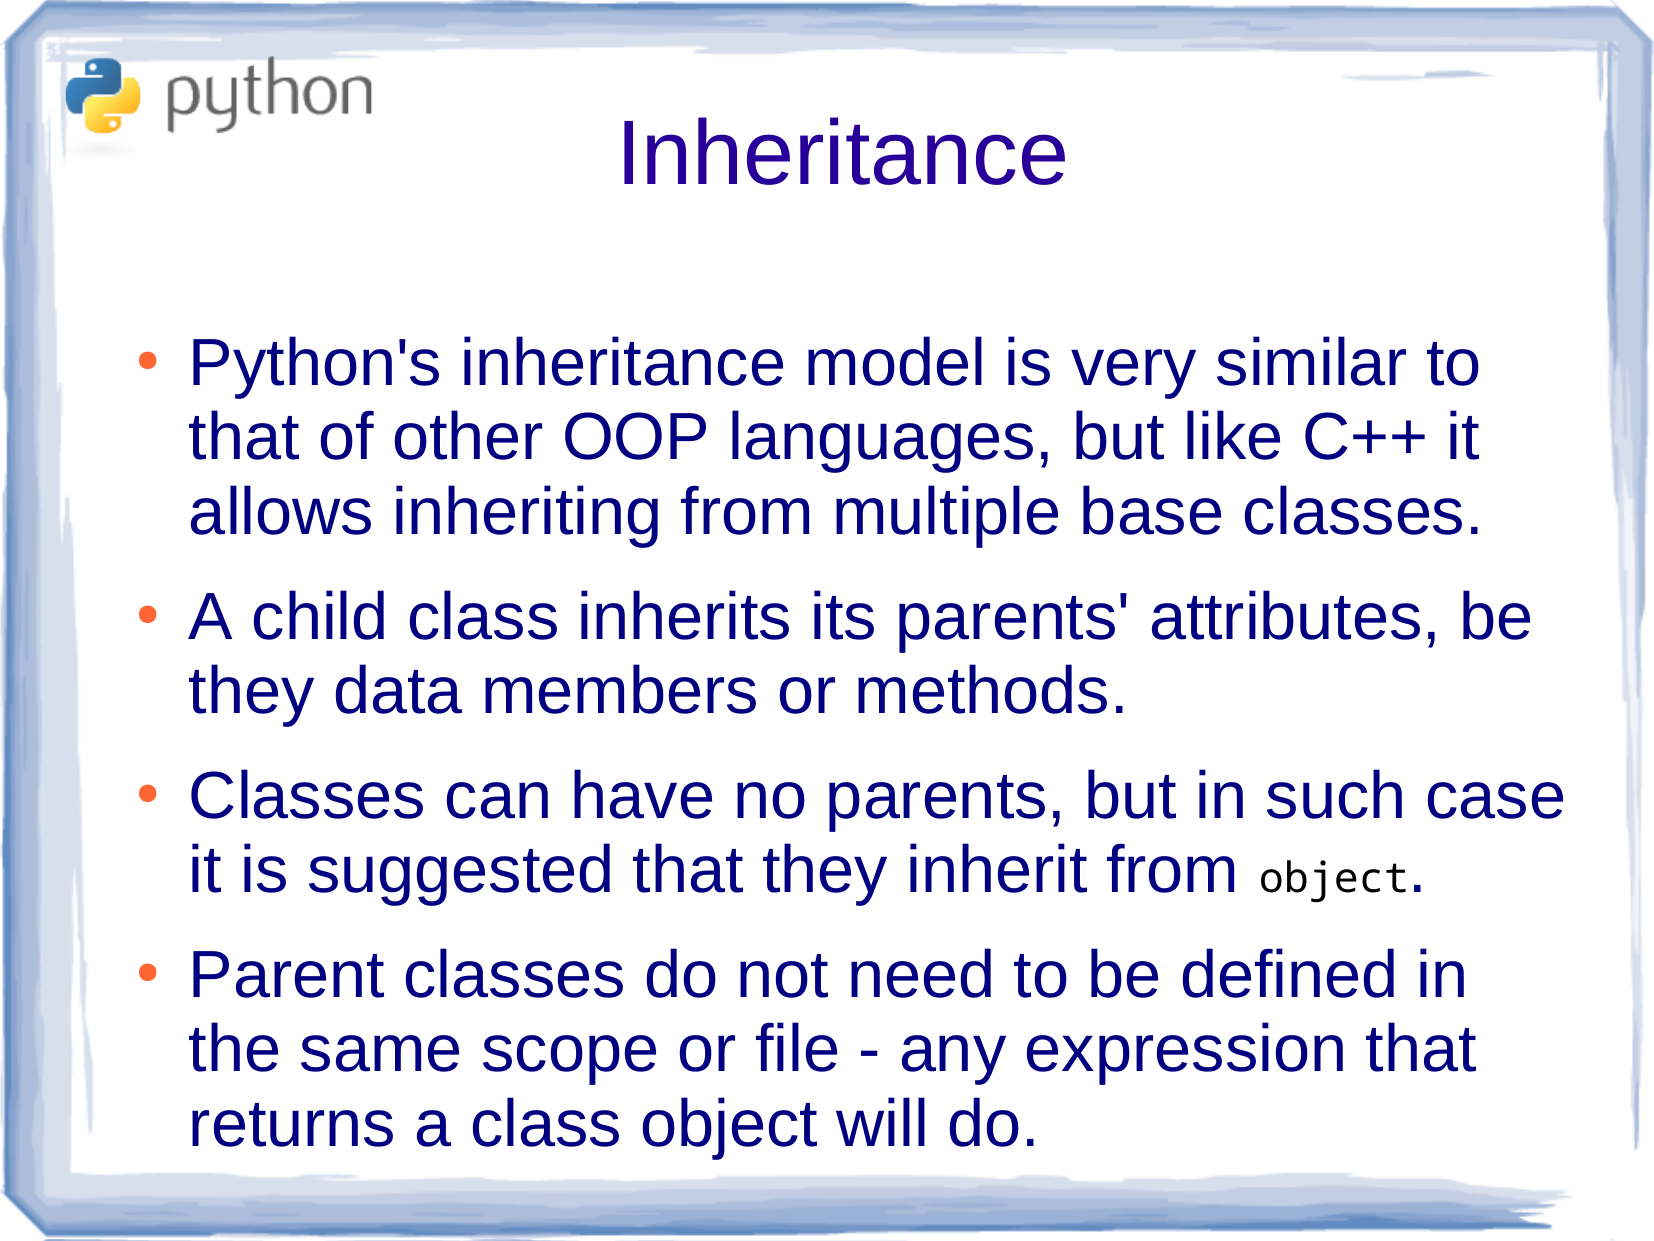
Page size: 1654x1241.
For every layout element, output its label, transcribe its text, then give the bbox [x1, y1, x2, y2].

picture [0, 0, 1654, 1241]
list Python's inheritance model is very similar to that of other OOP languages, but like C++ it allows inheriting from multiple base classes. A child class inherits its parents' attributes, be they data members or methods. Classes can have no parents, but in such case it is suggested that they inherit from object. Parent classes do not need to be defined in the same scope or file - any expression that returns a class object will do. [118, 324, 1571, 1162]
title Inheritance [82, 49, 1571, 257]
